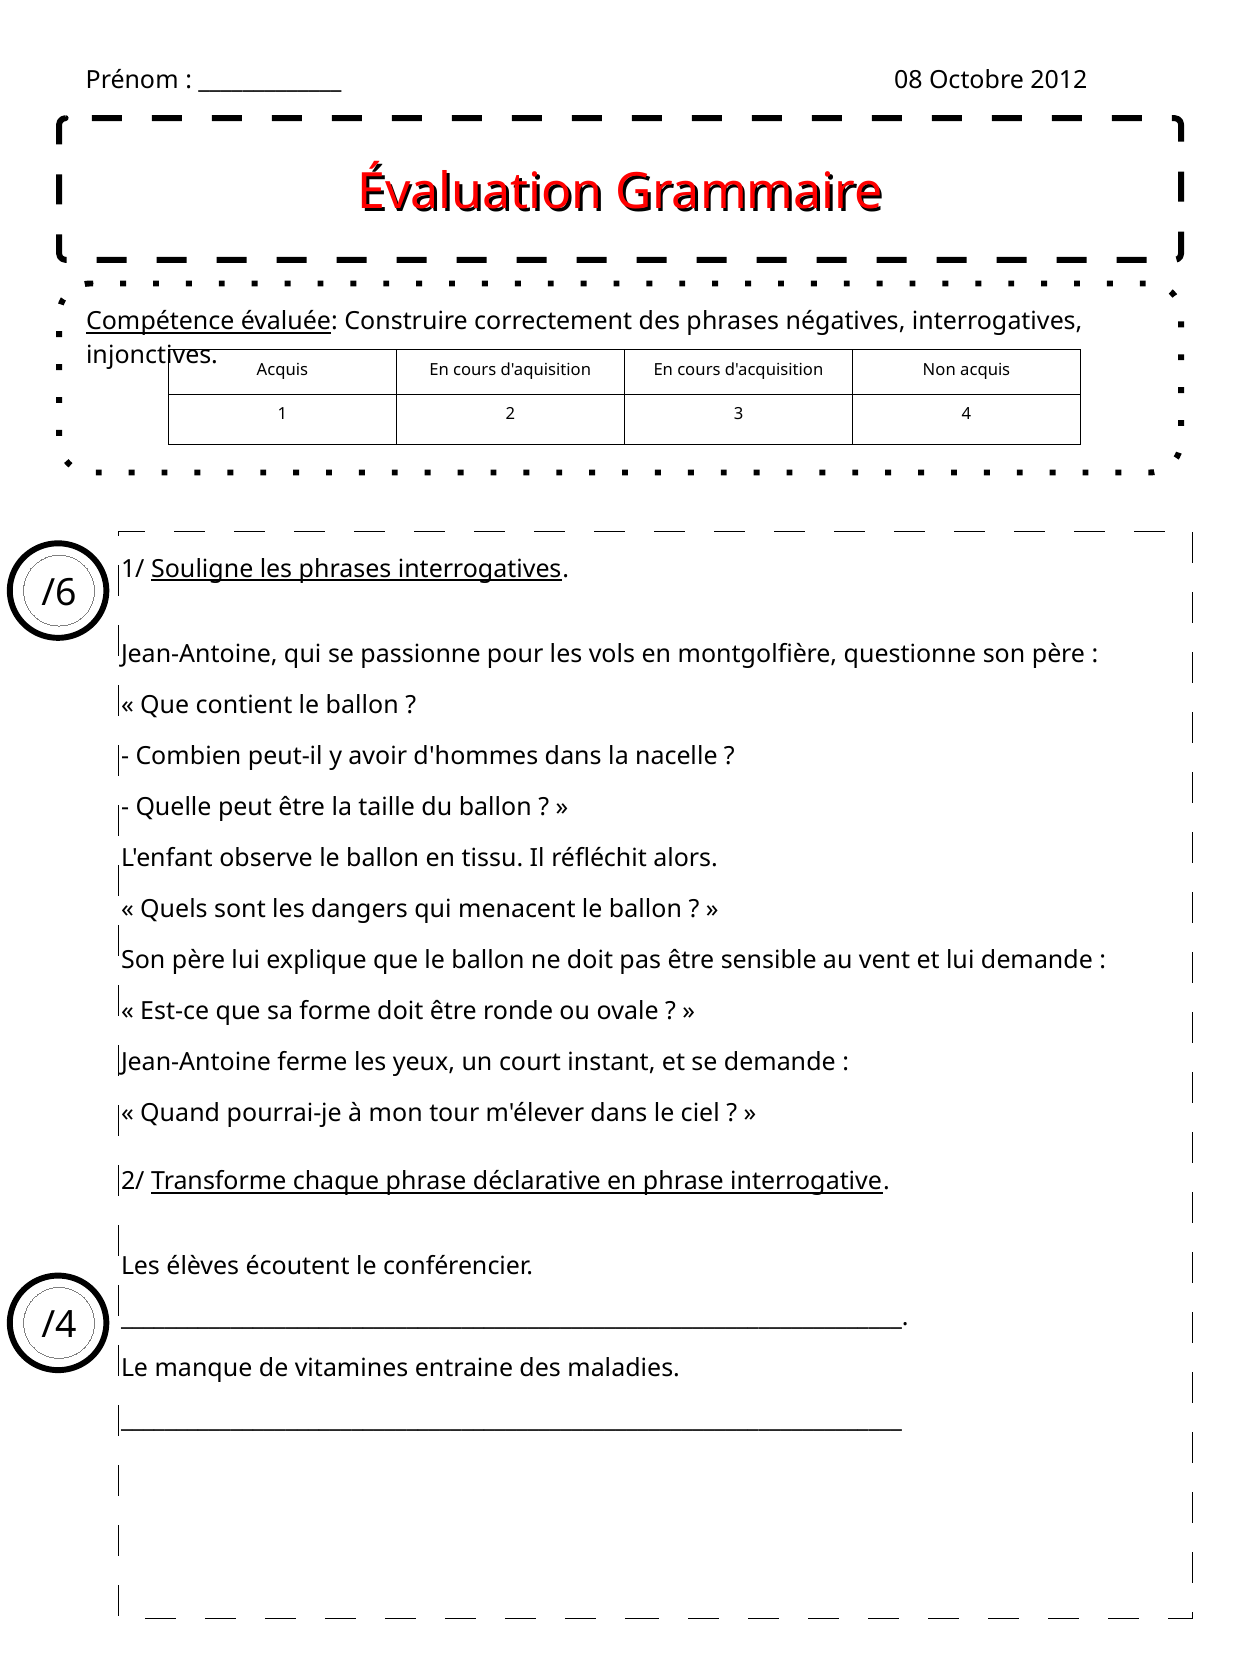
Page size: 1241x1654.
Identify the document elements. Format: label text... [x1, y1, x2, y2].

table_cell 3 [625, 395, 852, 444]
text_box Prénom : _____________ 08 Octobre 2012 [70, 47, 1170, 105]
table_cell 2 [397, 395, 624, 444]
text_box /4 [23, 1287, 95, 1359]
text_box Évaluation Grammaire [59, 118, 1182, 260]
table_header En cours d'acquisition [625, 350, 852, 394]
text_box /6 [23, 555, 95, 627]
text_box Compétence évaluée: Construire correctement des phrases négatives, interrogatives, injonctives. [59, 283, 1182, 473]
text_box 1/ Souligne les phrases interrogatives. Jean-Antoine, qui se passionne pour les vols en montgolfière, questionne son père : « Que contient le ballon ? - Combien peut-il y avoir d'hommes dans la nacelle ? - Quelle peut être la taille du ballon ? » L'enfant observe le ballon en tissu. Il réfléchit alors. « Quels sont les dangers qui menacent le ballon ? » Son père lui explique que le ballon ne doit pas être sensible au vent et lui demande : « Est-ce que sa forme doit être ronde ou ovale ? » Jean-Antoine ferme les yeux, un court instant, et se demande : « Quand pourrai-je à mon tour m'élever dans le ciel ? » 2/ Transforme chaque phrase déclarative en phrase interrogative. Les élèves écoutent le conférencier. _______________________________________________________________________. Le manque de vitamines entraine des maladies. _______________________________________________________________________ [106, 543, 1193, 1600]
table_header Acquis [169, 350, 396, 394]
table_cell 1 [169, 395, 396, 444]
table_header Non acquis [853, 350, 1080, 394]
table_cell 4 [853, 395, 1080, 444]
table_header En cours d'aquisition [397, 350, 624, 394]
